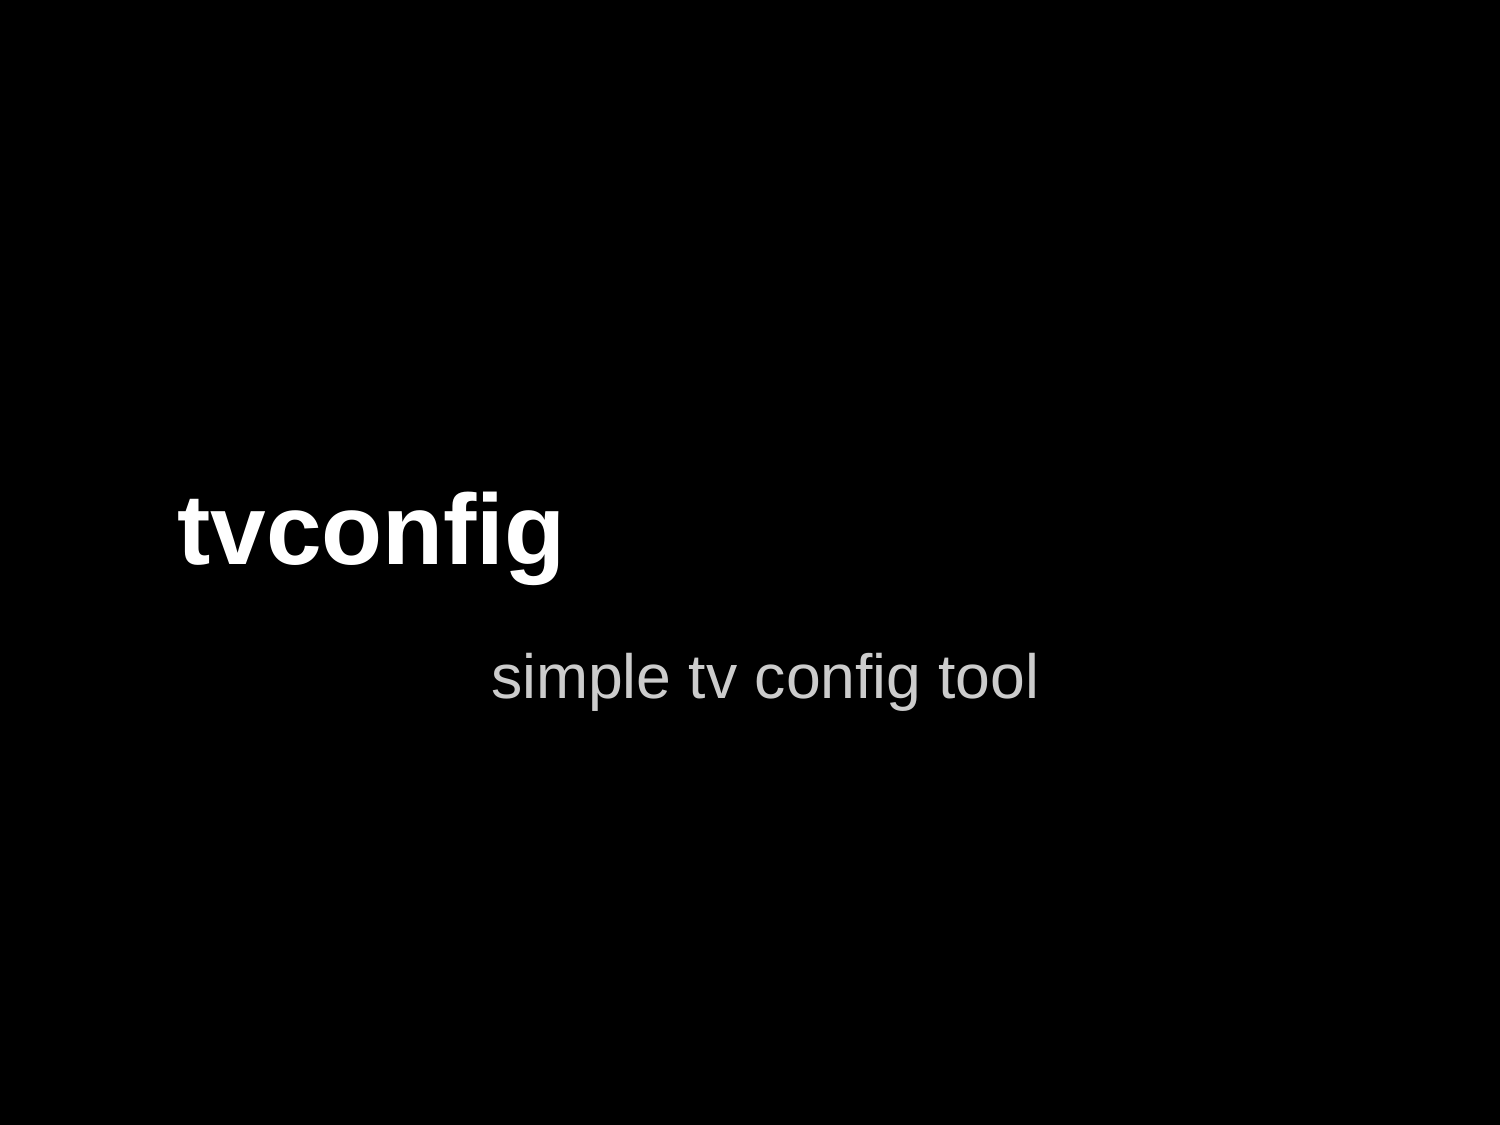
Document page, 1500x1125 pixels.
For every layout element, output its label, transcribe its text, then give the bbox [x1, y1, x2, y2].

title tvconfig [112, 382, 1388, 600]
subtitle simple tv config tool [112, 621, 1388, 1125]
